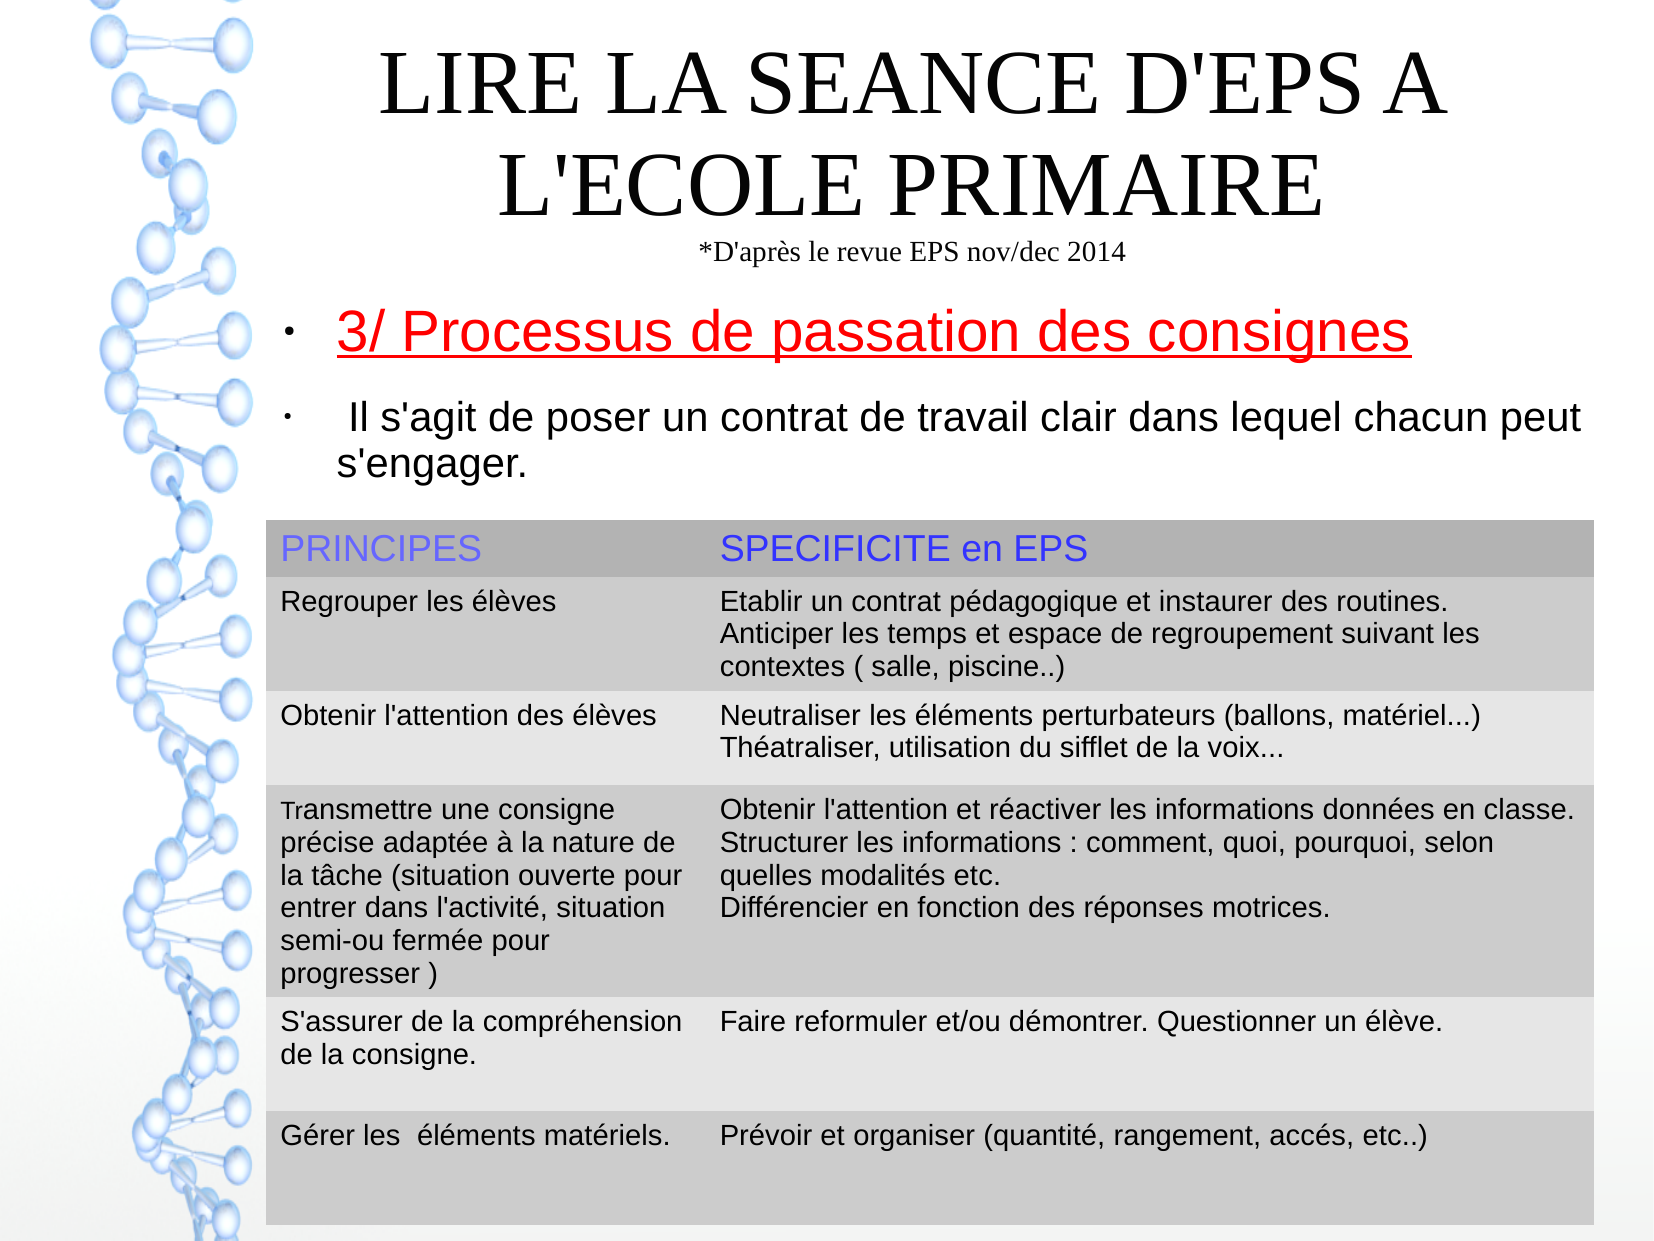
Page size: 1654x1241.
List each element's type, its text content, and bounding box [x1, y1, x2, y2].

table_cell Gérer les éléments matériels. [266, 1111, 705, 1225]
title LIRE LA SEANCE D'EPS A L'ECOLE PRIMAIRE *D'après le revue EPS nov/dec 2014 [248, 16, 1577, 284]
table_cell Obtenir l'attention des élèves [266, 691, 705, 785]
table_cell Faire reformuler et/ou démontrer. Questionner un élève. [705, 997, 1594, 1111]
table_cell S'assurer de la compréhension de la consigne. [266, 997, 705, 1111]
table_header PRINCIPES [266, 520, 705, 577]
picture [0, 0, 1654, 1241]
table_cell Etablir un contrat pédagogique et instaurer des routines. Anticiper les temps et espace de regroupement suivant les contextes ( salle, piscine..) [705, 577, 1594, 691]
table_header SPECIFICITE en EPS [705, 520, 1594, 577]
list 3/ Processus de passation des consignes Il s'agit de poser un contrat de travail clair dans lequel chacun peut s'engager. [265, 299, 1595, 1170]
table_cell Transmettre une consigne précise adaptée à la nature de la tâche (situation ouverte pour entrer dans l'activité, situation semi-ou fermée pour progresser ) [266, 785, 705, 997]
table_cell Regrouper les élèves [266, 577, 705, 691]
table_cell Obtenir l'attention et réactiver les informations données en classe. Structurer les informations : comment, quoi, pourquoi, selon quelles modalités etc. Différencier en fonction des réponses motrices. [705, 785, 1594, 997]
table_cell Prévoir et organiser (quantité, rangement, accés, etc..) [705, 1111, 1594, 1225]
table_cell Neutraliser les éléments perturbateurs (ballons, matériel...) Théatraliser, utilisation du sifflet de la voix... [705, 691, 1594, 785]
